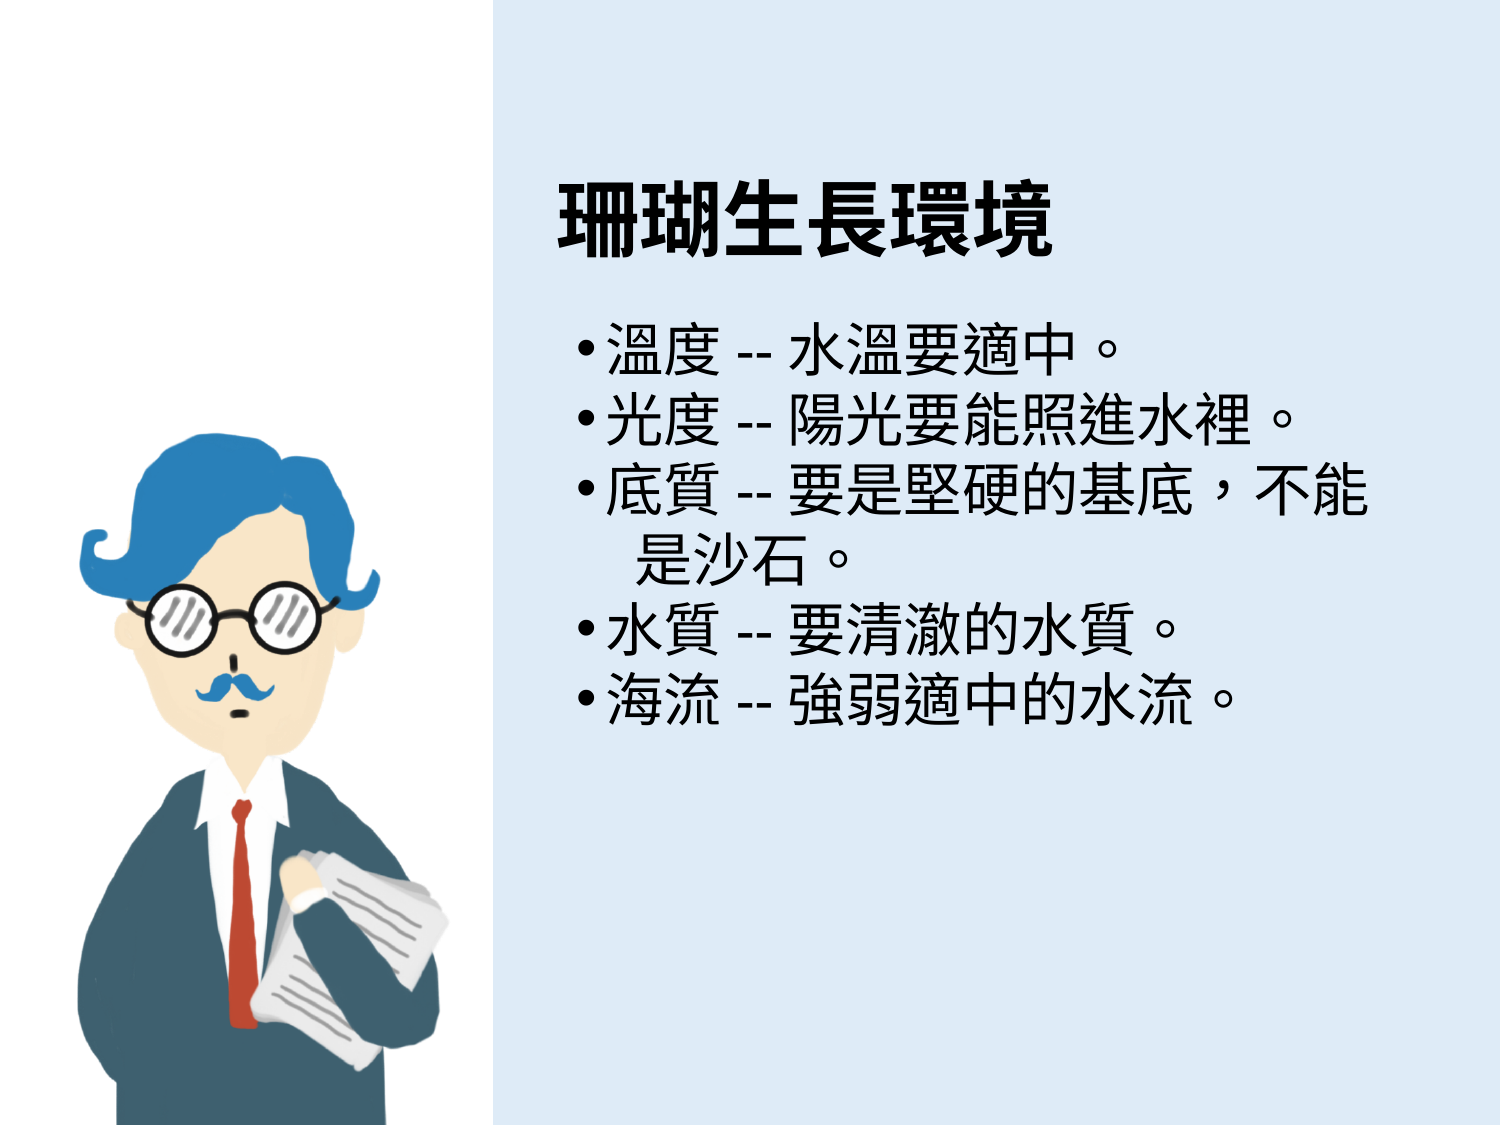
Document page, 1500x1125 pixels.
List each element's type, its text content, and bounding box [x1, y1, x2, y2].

picture [0, 182, 460, 1125]
text_box 珊瑚生長環境 [541, 159, 1094, 276]
text_box 溫度--水溫要適中。 光度--陽光要能照進水裡。 底質--要是堅硬的基底，不能是沙石。 水質--要清澈的水質。 海流--強弱適中的水流。 [561, 305, 1432, 740]
text_box [493, 0, 1500, 1125]
